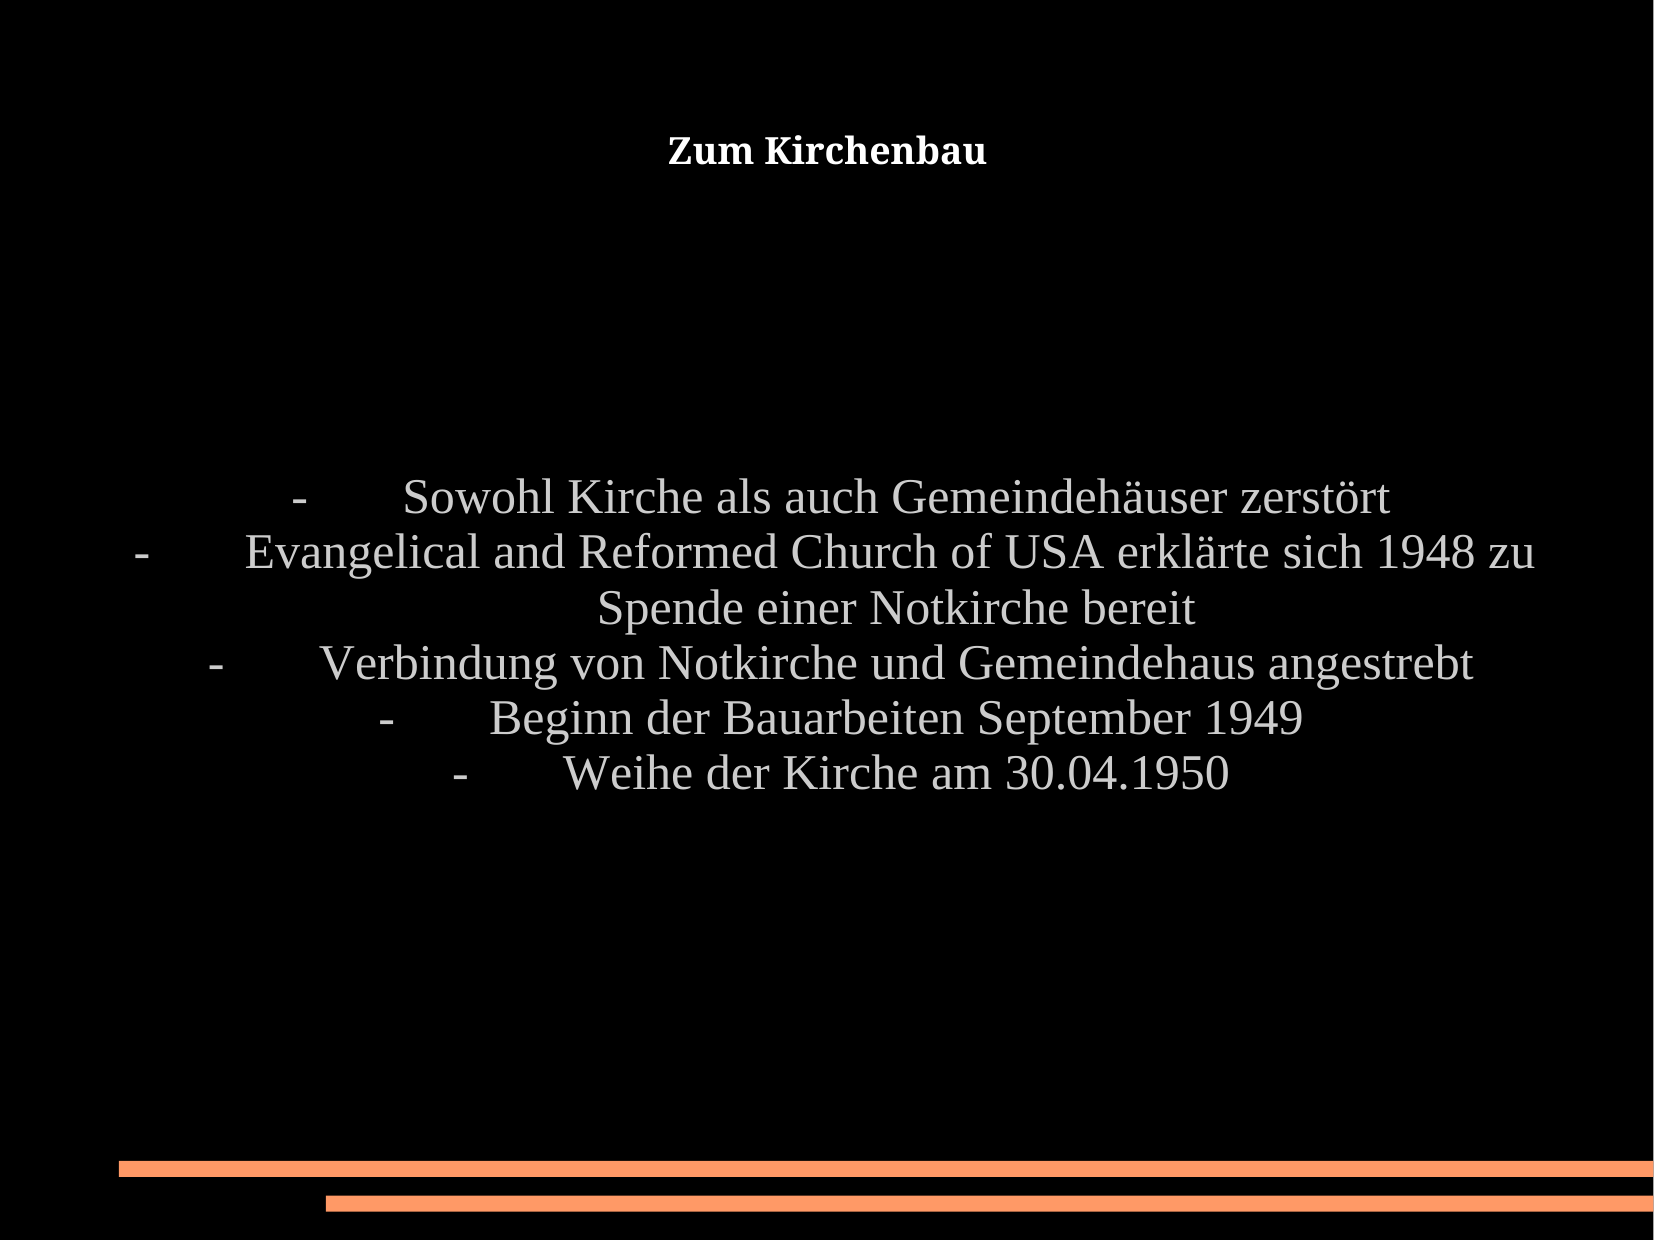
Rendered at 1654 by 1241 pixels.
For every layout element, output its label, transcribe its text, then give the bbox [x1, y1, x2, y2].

title Zum Kirchenbau [121, 53, 1534, 206]
subtitle - Sowohl Kirche als auch Gemeindehäuser zerstört - Evangelical and Reformed Church of USA erklärte sich 1948 zu Spende einer Notkirche bereit - Verbindung von Notkirche und Gemeindehaus angestrebt - Beginn der Bauarbeiten September 1949 - Weihe der Kirche am 30.04.1950 [121, 206, 1561, 1063]
